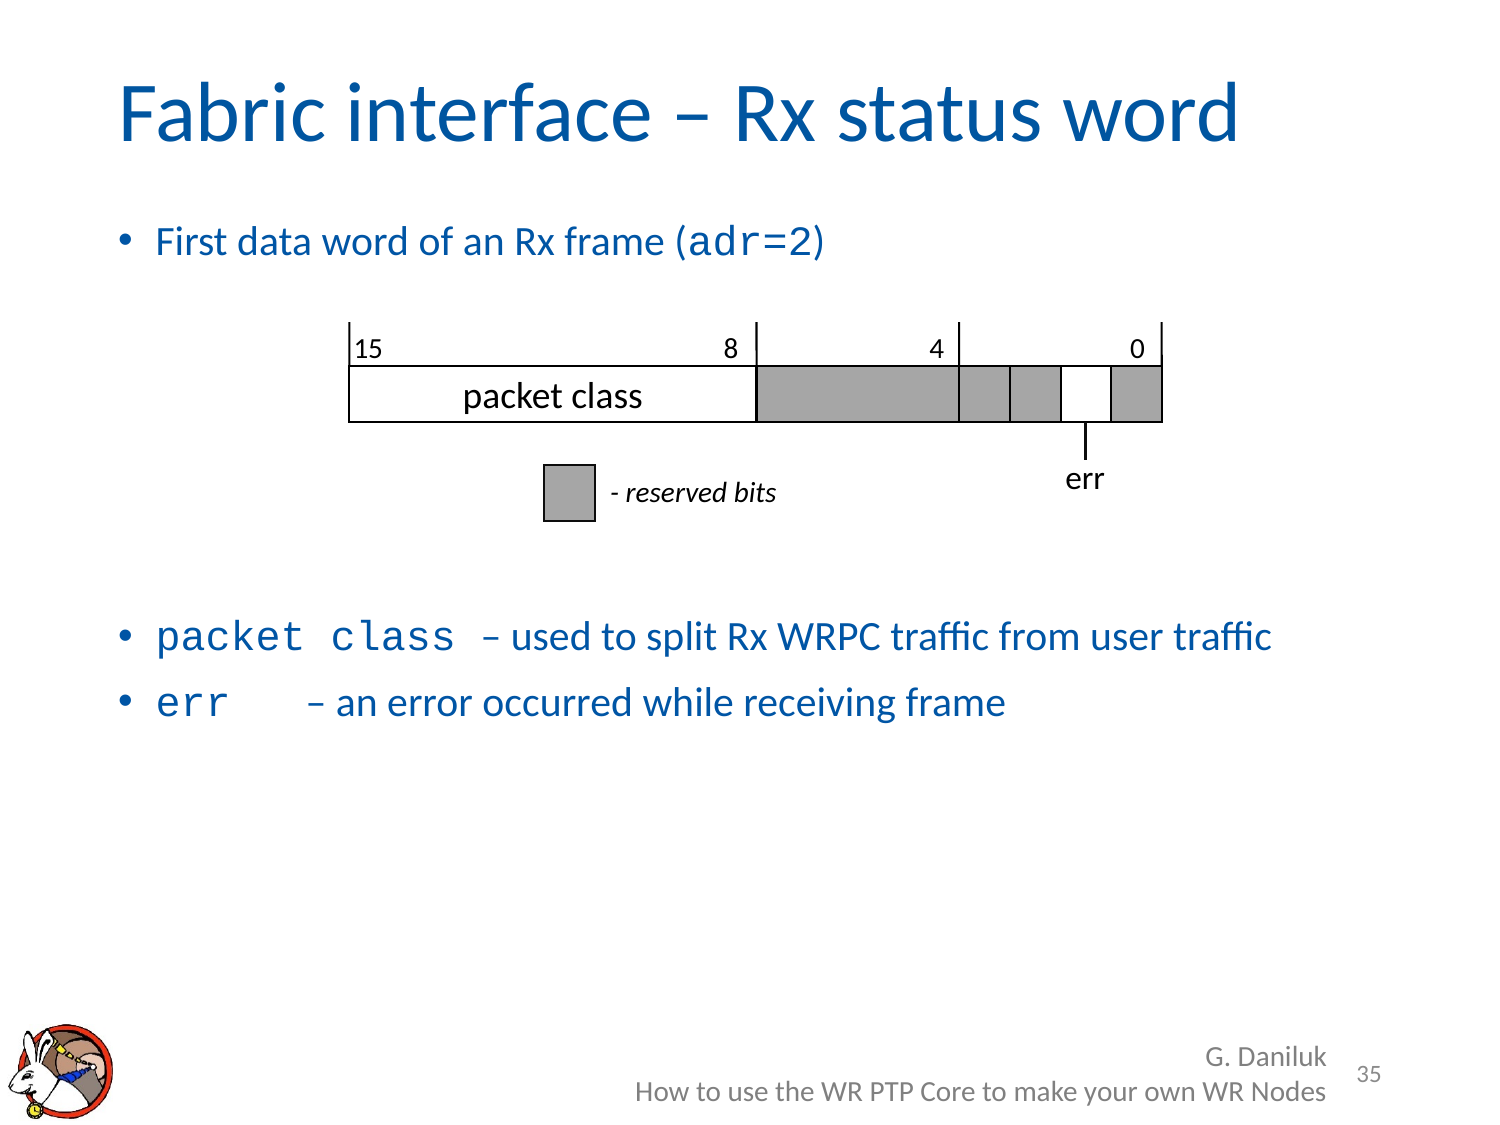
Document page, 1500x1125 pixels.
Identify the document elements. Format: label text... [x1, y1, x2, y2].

picture [7, 1024, 113, 1121]
text_box 8 [708, 322, 745, 372]
text_box G. Daniluk How to use the WR PTP Core to make your own WR Nodes [112, 1029, 1342, 1115]
text_box err [1050, 448, 1120, 504]
text_box 15 [338, 322, 398, 372]
text_box 0 [1115, 322, 1152, 372]
title Fabric interface – Rx status word [103, 59, 1397, 169]
text_box [543, 465, 595, 522]
list First data word of an Rx frame (adr=2) packet class – used to split Rx WRPC traffic from user traffic err – an error occurred while receiving frame [103, 211, 1397, 1014]
text_box [756, 365, 1162, 422]
text_box packet class [349, 365, 756, 422]
text_box - reserved bits [595, 465, 792, 516]
slide_number <number> [1342, 1042, 1397, 1103]
text_box 4 [914, 322, 951, 372]
